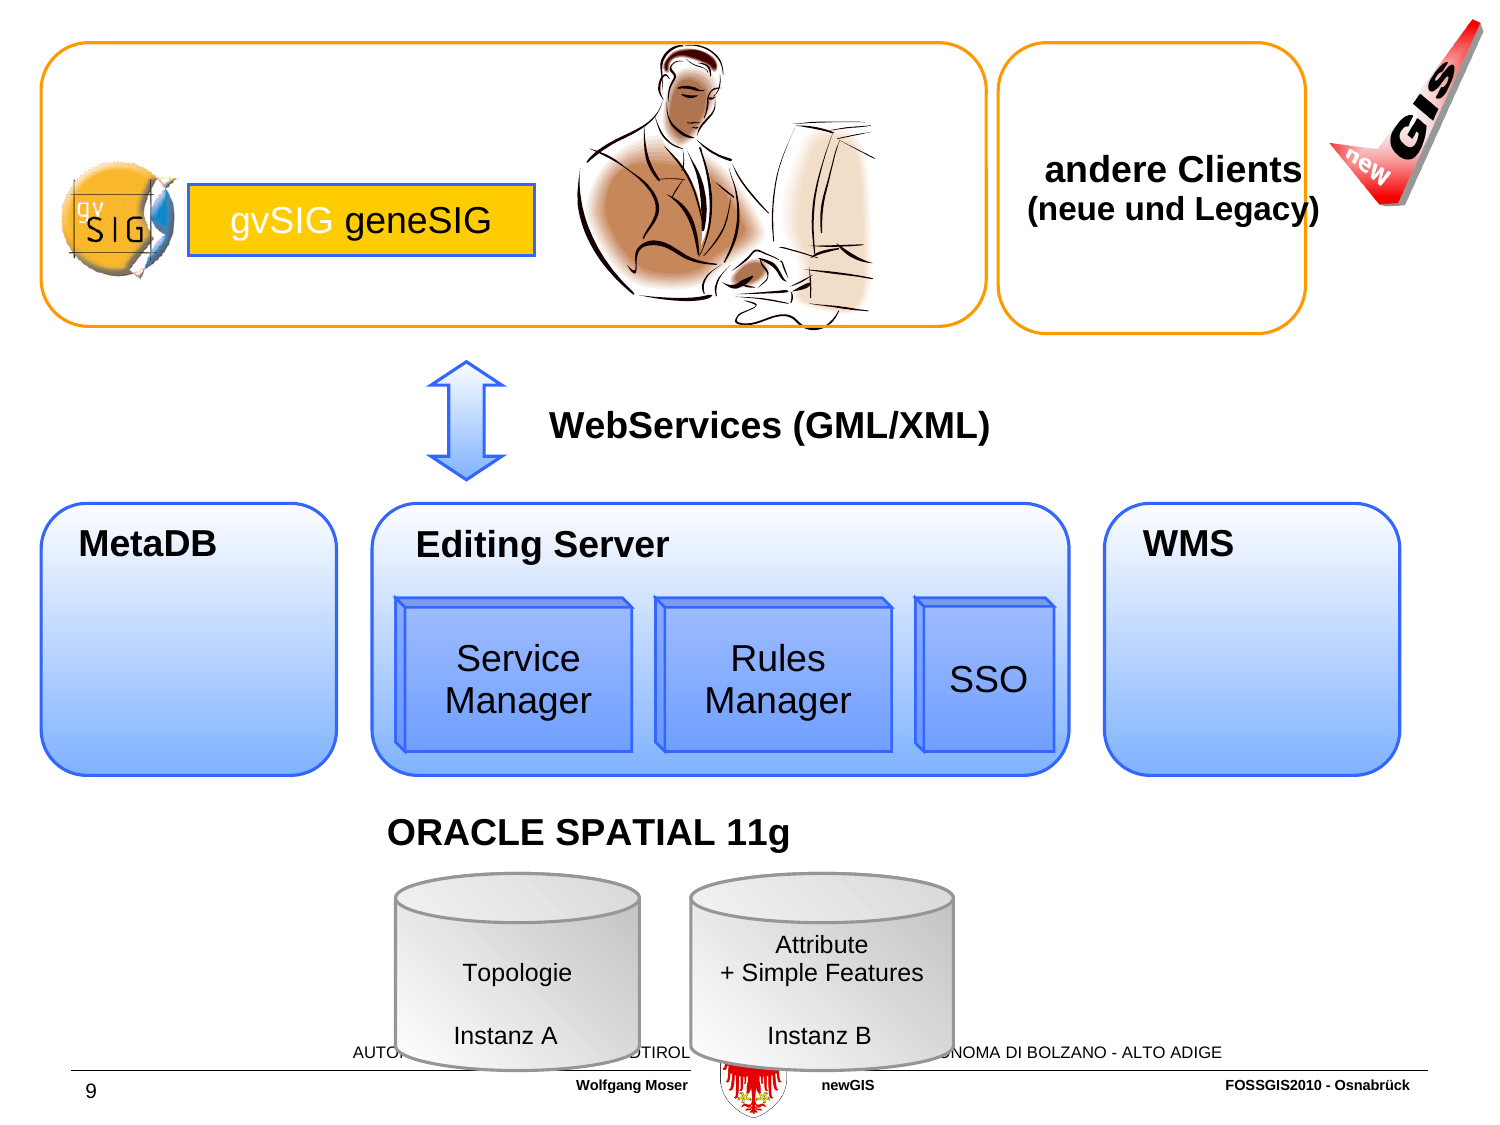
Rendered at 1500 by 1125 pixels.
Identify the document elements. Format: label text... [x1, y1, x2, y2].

picture [720, 1062, 787, 1118]
text_box Rules Manager [665, 608, 892, 752]
text_box [372, 503, 1070, 776]
text_box Instanz B [744, 1014, 895, 1071]
text_box Topologie [395, 900, 640, 1067]
text_box gvSIG geneSIG [188, 184, 535, 256]
picture [568, 45, 876, 324]
picture [59, 160, 177, 280]
text_box SSO [924, 607, 1054, 752]
text_box ORACLE SPATIAL 11g [372, 803, 993, 861]
text_box MetaDB [63, 514, 314, 572]
text_box Instanz A [430, 1014, 582, 1071]
text_box andere Clients (neue und Legacy) [998, 42, 1306, 334]
text_box Editing Server [400, 515, 1022, 573]
text_box WebServices (GML/XML) [534, 397, 1070, 455]
text_box [1104, 503, 1400, 776]
text_box WMS [1128, 514, 1378, 572]
picture [568, 328, 876, 334]
text_box Attribute + Simple Features [690, 899, 954, 1067]
picture [1328, 18, 1485, 207]
text_box [430, 361, 502, 480]
text_box Service Manager [406, 608, 632, 752]
text_box [41, 503, 337, 776]
